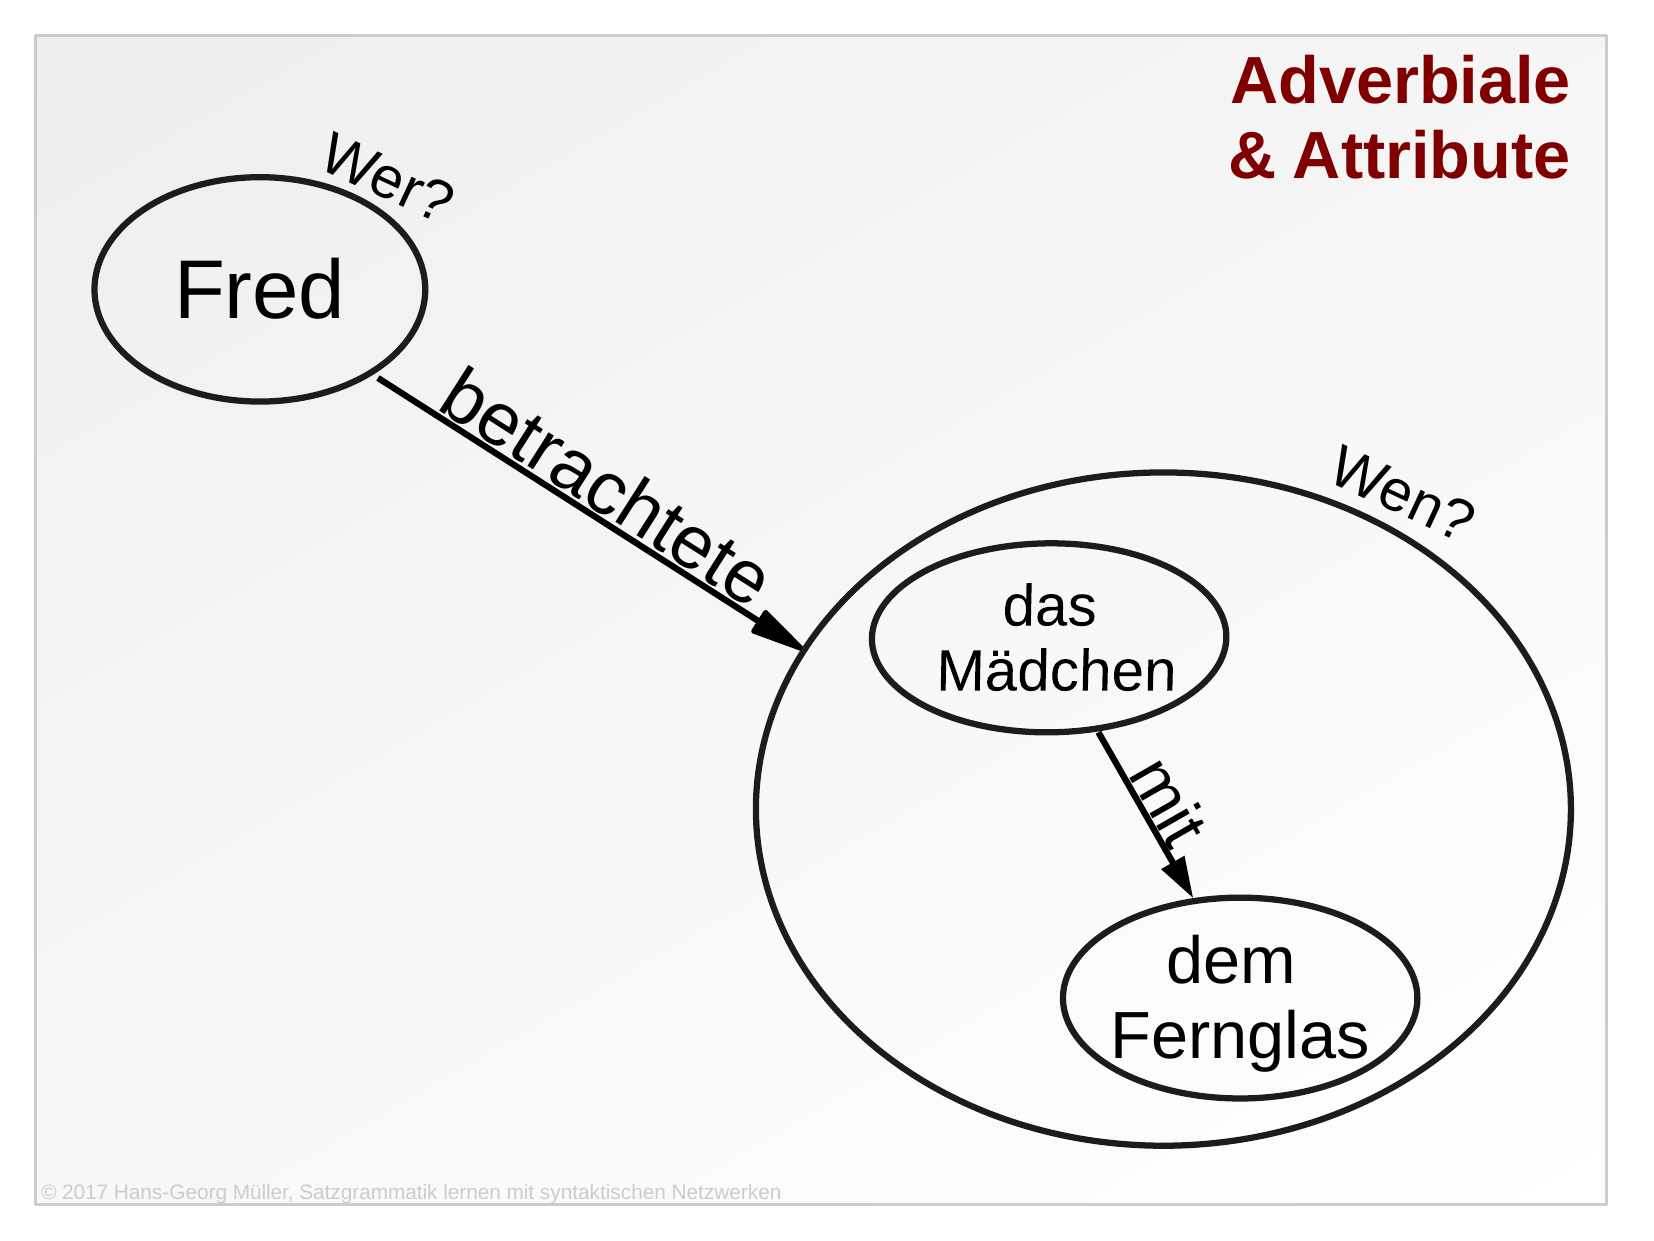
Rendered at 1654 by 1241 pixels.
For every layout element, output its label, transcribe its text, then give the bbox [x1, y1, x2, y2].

text_box Wer? [293, 106, 497, 262]
title Adverbiale & Attribute [82, 43, 1571, 193]
text_box Wen? [1305, 419, 1526, 579]
text_box das Mädchen [871, 543, 1227, 733]
text_box dem Fernglas [1062, 897, 1418, 1099]
text_box Fred [94, 177, 426, 402]
